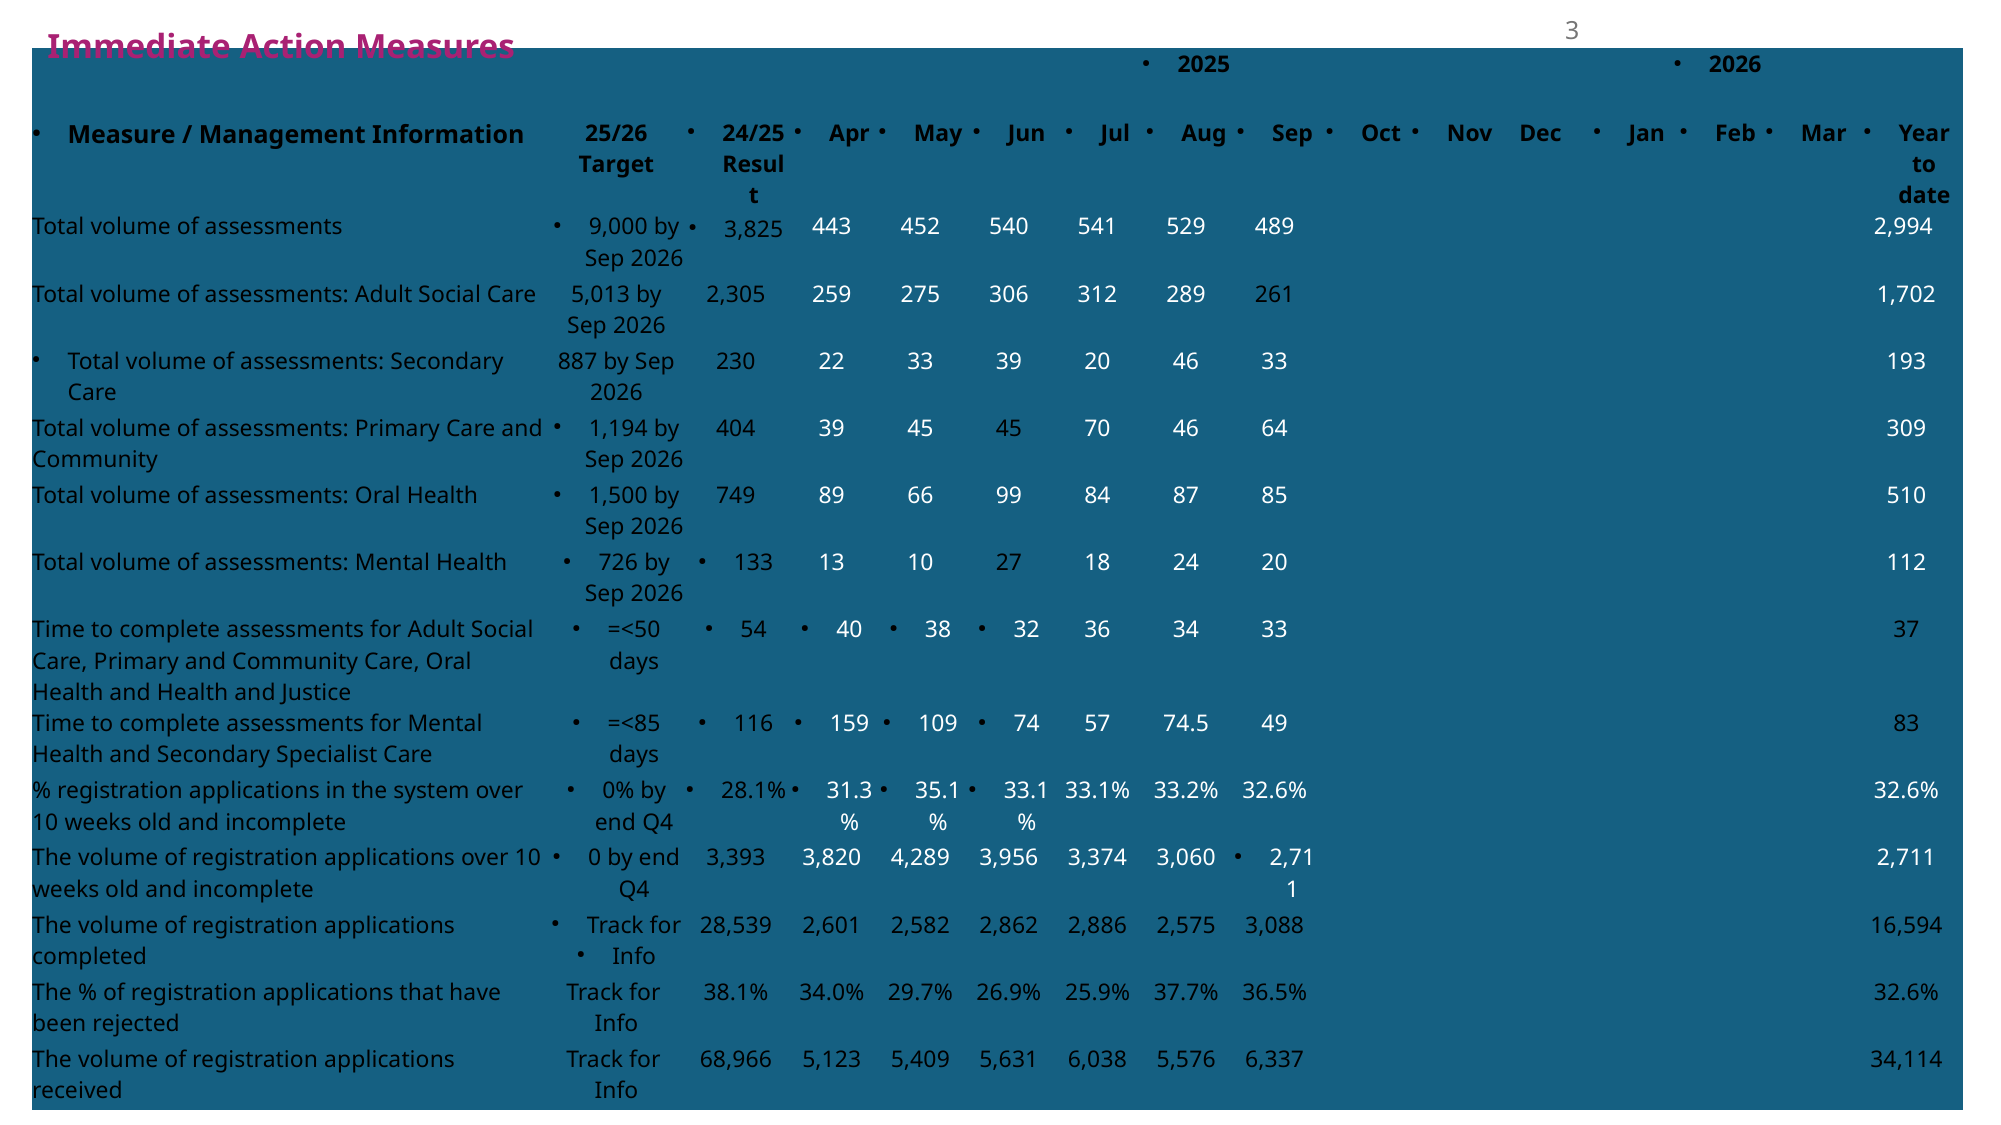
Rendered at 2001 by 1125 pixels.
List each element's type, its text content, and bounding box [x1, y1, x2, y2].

table_cell 309 [1851, 412, 1963, 479]
table_cell 2,601 [788, 909, 876, 976]
table_header [549, 48, 684, 117]
table_cell [1496, 546, 1585, 613]
table_cell 34,114 [1851, 1043, 1963, 1110]
table_cell Total volume of assessments: Secondary Care [32, 345, 549, 412]
table_cell Apr [788, 117, 876, 210]
table_cell [1408, 909, 1496, 976]
table_cell Total volume of assessments: Primary Care and Community [32, 412, 549, 479]
table_cell [1496, 210, 1585, 278]
table_cell [1496, 278, 1585, 345]
table_cell [1762, 707, 1851, 774]
table_cell Time to complete assessments for Adult Social Care, Primary and Community Care, Oral Health and Health and Justice [32, 613, 549, 707]
table_cell [1673, 210, 1762, 278]
table_cell 40 [788, 613, 876, 707]
table_cell [1585, 210, 1673, 278]
table_cell 33.2% [1142, 774, 1230, 841]
table_cell 20 [1230, 546, 1319, 613]
title Immediate Action Measures [32, 17, 661, 74]
table_cell [1408, 841, 1496, 909]
table_cell 87 [1142, 479, 1230, 546]
table_cell 109 [876, 707, 965, 774]
table_cell 489 [1230, 210, 1319, 278]
table_cell [1319, 479, 1408, 546]
table_cell =<85 days [549, 707, 684, 774]
table_cell 5,631 [965, 1043, 1053, 1110]
table_cell [1319, 909, 1408, 976]
table_cell 312 [1053, 278, 1142, 345]
table_cell [1673, 412, 1762, 479]
table_cell 37.7% [1142, 976, 1230, 1043]
table_cell [1408, 1043, 1496, 1110]
table_cell [1319, 278, 1408, 345]
table_cell [1762, 479, 1851, 546]
table_cell 112 [1851, 546, 1963, 613]
table_cell 45 [876, 412, 965, 479]
table_cell 133 [684, 546, 788, 613]
table_cell 99 [965, 479, 1053, 546]
table_cell 34 [1142, 613, 1230, 707]
table_cell 3,393 [684, 841, 788, 909]
table_cell Jul [1053, 117, 1142, 210]
table_cell 45 [965, 412, 1053, 479]
table_cell 0 by end Q4 [549, 841, 684, 909]
table_cell 57 [1053, 707, 1142, 774]
table_cell [1319, 774, 1408, 841]
table_cell The volume of registration applications over 10 weeks old and incomplete [32, 841, 549, 909]
table_cell 33.1% [1053, 774, 1142, 841]
table_cell [1496, 1043, 1585, 1110]
table_cell [1762, 1043, 1851, 1110]
table_cell 2,862 [965, 909, 1053, 976]
table_cell 36 [1053, 613, 1142, 707]
table_cell 33 [876, 345, 965, 412]
table_header [684, 48, 788, 117]
table_cell [1673, 479, 1762, 546]
table_cell Time to complete assessments for Mental Health and Secondary Specialist Care [32, 707, 549, 774]
table_cell 452 [876, 210, 965, 278]
table_cell [1762, 412, 1851, 479]
table_cell 68,966 [684, 1043, 788, 1110]
table_cell [1496, 841, 1585, 909]
table_cell [1496, 345, 1585, 412]
table_cell 35.1% [876, 774, 965, 841]
table_cell 74.5 [1142, 707, 1230, 774]
table_cell [1408, 546, 1496, 613]
table_cell [1496, 613, 1585, 707]
table_cell 38 [876, 613, 965, 707]
table_cell 26.9% [965, 976, 1053, 1043]
table_cell Sep [1230, 117, 1319, 210]
table_cell [1319, 707, 1408, 774]
table_cell 46 [1142, 345, 1230, 412]
table_cell 541 [1053, 210, 1142, 278]
table_cell 34.0% [788, 976, 876, 1043]
table_cell 2,994 [1851, 210, 1963, 278]
table_cell [1585, 774, 1673, 841]
table_cell 3,825 [684, 210, 788, 278]
table_cell 1,500 by Sep 2026 [549, 479, 684, 546]
table_cell 0% by end Q4 [549, 774, 684, 841]
table_cell [1408, 278, 1496, 345]
table_cell The % of registration applications that have been rejected [32, 976, 549, 1043]
table_cell 89 [788, 479, 876, 546]
table_cell 54 [684, 613, 788, 707]
table_cell 5,409 [876, 1043, 965, 1110]
table_cell 85 [1230, 479, 1319, 546]
table_cell 33.1% [965, 774, 1053, 841]
table_cell 2,711 [1851, 841, 1963, 909]
table_cell 5,013 by Sep 2026 [549, 278, 684, 345]
table_cell [1408, 774, 1496, 841]
table_cell [1408, 613, 1496, 707]
table_cell 2,575 [1142, 909, 1230, 976]
table_cell [1762, 976, 1851, 1043]
table_cell 193 [1851, 345, 1963, 412]
table_cell 1,194 by Sep 2026 [549, 412, 684, 479]
table_cell [1319, 613, 1408, 707]
table_cell [1408, 345, 1496, 412]
table_cell 84 [1053, 479, 1142, 546]
table_cell 1,702 [1851, 278, 1963, 345]
table_cell [1585, 976, 1673, 1043]
table_cell 37 [1851, 613, 1963, 707]
table_cell 27 [965, 546, 1053, 613]
table_cell 28.1% [684, 774, 788, 841]
table_cell [1408, 976, 1496, 1043]
table_cell [1762, 210, 1851, 278]
table_cell 4,289 [876, 841, 965, 909]
table_cell [1319, 345, 1408, 412]
table_cell 6,038 [1053, 1043, 1142, 1110]
table_cell 16,594 [1851, 909, 1963, 976]
table_cell [1408, 479, 1496, 546]
table_cell 540 [965, 210, 1053, 278]
table_cell 2,886 [1053, 909, 1142, 976]
table_cell 74 [965, 707, 1053, 774]
table_cell 33 [1230, 345, 1319, 412]
table_cell [1762, 774, 1851, 841]
table_cell 66 [876, 479, 965, 546]
table_cell Jan [1585, 117, 1673, 210]
table_cell 36.5% [1230, 976, 1319, 1043]
table_cell Mar [1762, 117, 1851, 210]
table_cell 259 [788, 278, 876, 345]
table_cell [1585, 1043, 1673, 1110]
table_cell 3,374 [1053, 841, 1142, 909]
table_cell [1585, 412, 1673, 479]
table_cell [1762, 345, 1851, 412]
table_cell 64 [1230, 412, 1319, 479]
table_cell [1496, 412, 1585, 479]
table_cell 25.9% [1053, 976, 1142, 1043]
table_cell 116 [684, 707, 788, 774]
table_cell 20 [1053, 345, 1142, 412]
table_cell [1673, 278, 1762, 345]
table_header 2026 [1585, 62, 1851, 117]
table_cell 3,060 [1142, 841, 1230, 909]
table_cell =<50 days [549, 613, 684, 707]
table_cell Jun [965, 117, 1053, 210]
slide_number 3 [1550, 1, 2000, 62]
table_cell 230 [684, 345, 788, 412]
table_header [32, 74, 549, 117]
table_cell 6,337 [1230, 1043, 1319, 1110]
table_cell [1762, 546, 1851, 613]
table_header 2025 [788, 48, 1585, 117]
table_cell 24/25 Result [684, 117, 788, 210]
table_cell [1585, 546, 1673, 613]
table_cell 5,576 [1142, 1043, 1230, 1110]
table_cell [1319, 1043, 1408, 1110]
table_cell Track for Info [549, 909, 684, 976]
table_cell 749 [684, 479, 788, 546]
table_cell 31.3% [788, 774, 876, 841]
table_cell 9,000 by Sep 2026 [549, 210, 684, 278]
table_cell [1673, 1043, 1762, 1110]
table_cell 2,711 [1230, 841, 1319, 909]
table_cell [1408, 412, 1496, 479]
table_cell [1585, 479, 1673, 546]
table_cell [1673, 909, 1762, 976]
table_cell Total volume of assessments: Adult Social Care [32, 278, 549, 345]
table_cell [1585, 613, 1673, 707]
table_cell 70 [1053, 412, 1142, 479]
table_cell The volume of registration applications completed [32, 909, 549, 976]
table_cell 32 [965, 613, 1053, 707]
table_cell [1319, 210, 1408, 278]
table_cell Track for Info [549, 1043, 684, 1110]
table_cell [1496, 976, 1585, 1043]
table_cell 22 [788, 345, 876, 412]
table_cell 289 [1142, 278, 1230, 345]
table_cell 33 [1230, 613, 1319, 707]
table_cell 25/26 Target [549, 117, 684, 210]
table_cell 13 [788, 546, 876, 613]
table_cell 39 [965, 345, 1053, 412]
table_cell [1408, 210, 1496, 278]
table_cell [1673, 841, 1762, 909]
table_cell May [876, 117, 965, 210]
table_cell 24 [1142, 546, 1230, 613]
table_cell Dec [1496, 117, 1585, 210]
table_cell 2,582 [876, 909, 965, 976]
table_cell [1585, 909, 1673, 976]
table_cell [1585, 345, 1673, 412]
table_cell 306 [965, 278, 1053, 345]
table_cell 10 [876, 546, 965, 613]
table_cell Measure / Management Information [32, 117, 549, 210]
table_cell [1762, 278, 1851, 345]
table_cell 83 [1851, 707, 1963, 774]
table_cell [1673, 345, 1762, 412]
table_cell 18 [1053, 546, 1142, 613]
table_cell 46 [1142, 412, 1230, 479]
table_cell [1673, 707, 1762, 774]
table_cell Track for Info [549, 976, 684, 1043]
table_cell Total volume of assessments: Oral Health [32, 479, 549, 546]
table_cell 443 [788, 210, 876, 278]
table_cell 28,539 [684, 909, 788, 976]
table_cell [1762, 841, 1851, 909]
table_cell Oct [1319, 117, 1408, 210]
table_cell [1496, 707, 1585, 774]
table_cell [1673, 546, 1762, 613]
table_cell 159 [788, 707, 876, 774]
table_cell 39 [788, 412, 876, 479]
table_cell [1496, 479, 1585, 546]
table_cell 32.6% [1851, 976, 1963, 1043]
table_cell 275 [876, 278, 965, 345]
table_cell [1585, 841, 1673, 909]
table_cell 726 by Sep 2026 [549, 546, 684, 613]
table_cell [1673, 613, 1762, 707]
table_cell [1319, 841, 1408, 909]
table_cell Feb [1673, 117, 1762, 210]
table_cell [1319, 546, 1408, 613]
table_cell [1319, 976, 1408, 1043]
table_cell [1496, 909, 1585, 976]
table_cell 32.6% [1851, 774, 1963, 841]
table_cell [1762, 613, 1851, 707]
table_cell Total volume of assessments: Mental Health [32, 546, 549, 613]
table_cell [1762, 909, 1851, 976]
table_cell [1319, 412, 1408, 479]
table_cell 404 [684, 412, 788, 479]
table_cell Nov [1408, 117, 1496, 210]
table_cell [1673, 774, 1762, 841]
table_cell Year to date [1851, 117, 1963, 210]
table_cell 261 [1230, 278, 1319, 345]
table_cell Aug [1142, 117, 1230, 210]
table_cell [1585, 707, 1673, 774]
table_cell The volume of registration applications received [32, 1043, 549, 1110]
table_cell [1673, 976, 1762, 1043]
table_cell 3,956 [965, 841, 1053, 909]
table_cell 5,123 [788, 1043, 876, 1110]
table_cell 887 by Sep 2026 [549, 345, 684, 412]
table_cell 38.1% [684, 976, 788, 1043]
table_cell [1585, 278, 1673, 345]
table_cell 2,305 [684, 278, 788, 345]
table_cell 49 [1230, 707, 1319, 774]
table_cell 529 [1142, 210, 1230, 278]
table_cell Total volume of assessments [32, 210, 549, 278]
table_header [1851, 62, 1963, 117]
table_cell % registration applications in the system over 10 weeks old and incomplete [32, 774, 549, 841]
table_cell [1408, 707, 1496, 774]
table_cell 29.7% [876, 976, 965, 1043]
table_cell 510 [1851, 479, 1963, 546]
table_cell 32.6% [1230, 774, 1319, 841]
table_cell [1496, 774, 1585, 841]
table_cell 3,820 [788, 841, 876, 909]
table_cell 3,088 [1230, 909, 1319, 976]
